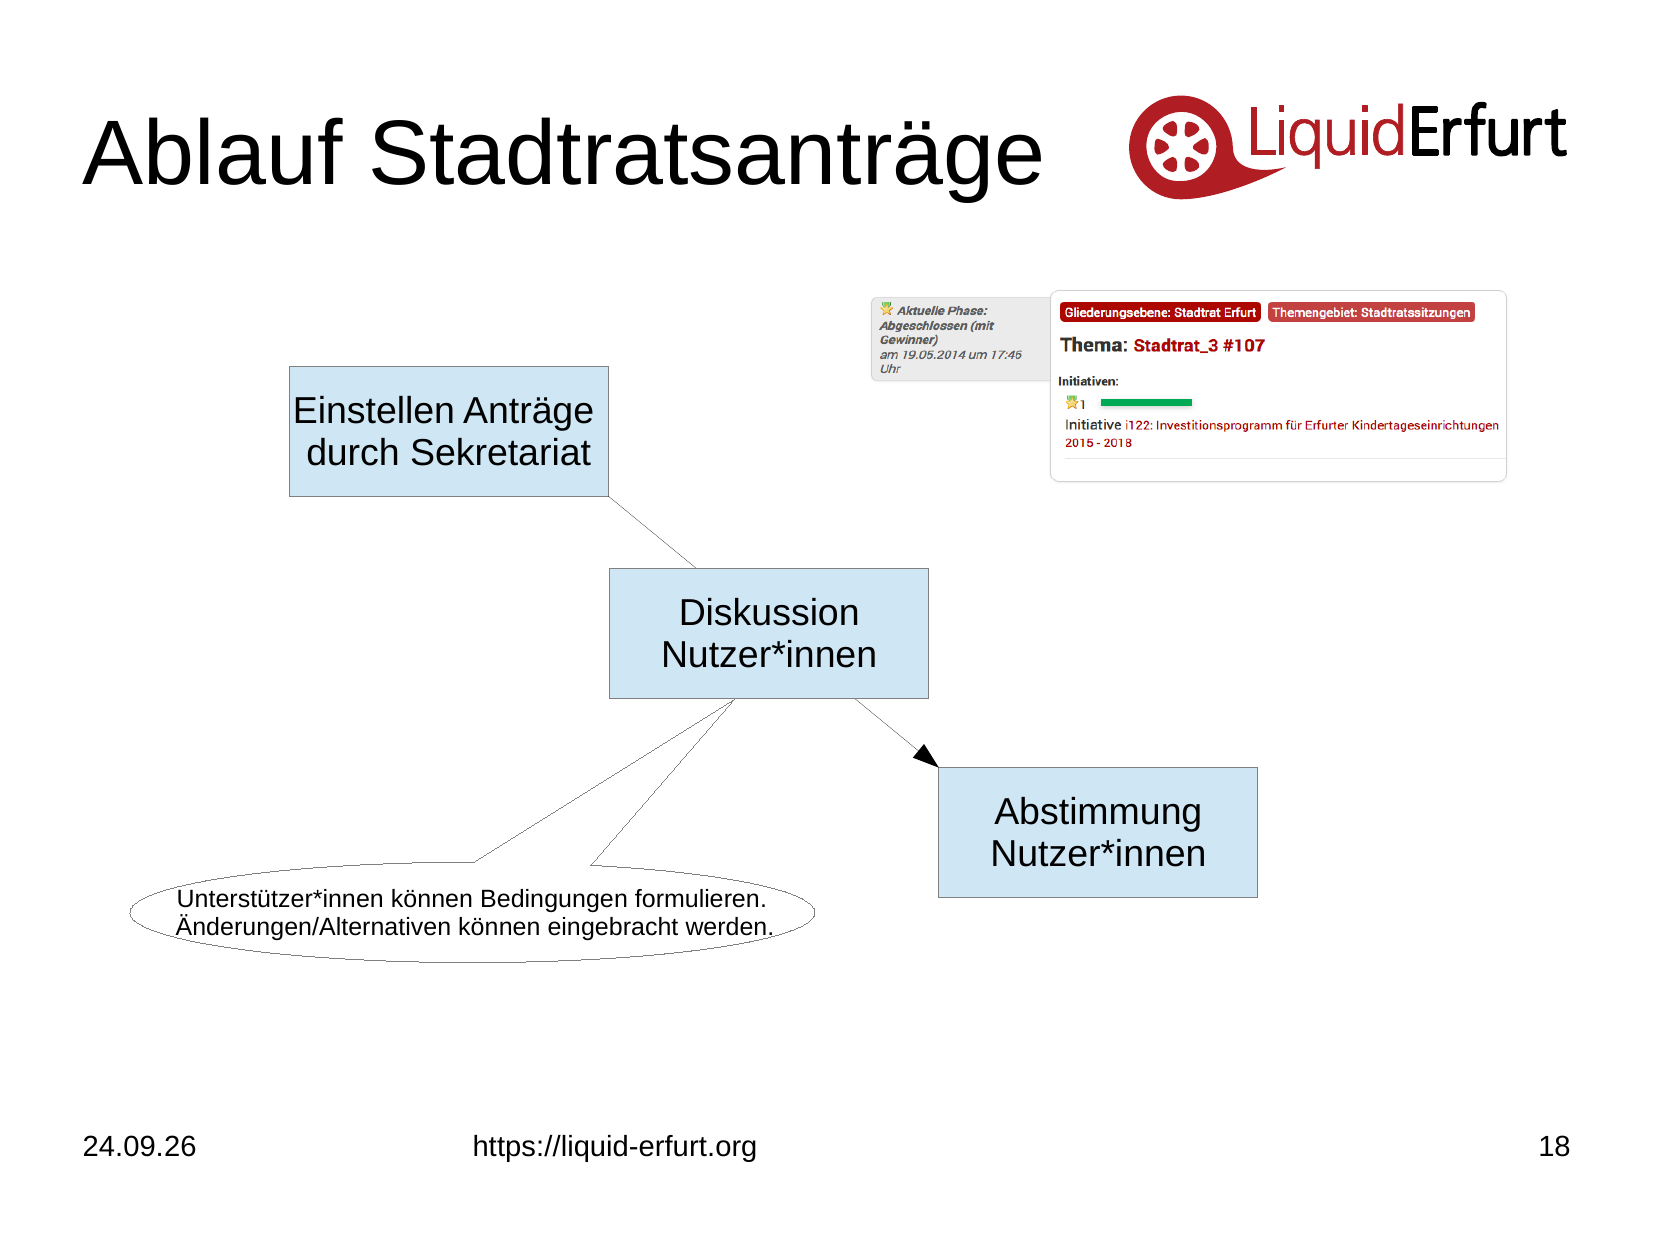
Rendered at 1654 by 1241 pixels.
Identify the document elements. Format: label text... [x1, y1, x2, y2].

text_box Unterstützer*innen können Bedingungen formulieren. Änderungen/Alternativen können eingebracht werden. [129, 699, 815, 963]
text_box Einstellen Anträge durch Sekretariat [289, 366, 609, 497]
text_box Diskussion Nutzer*innen [609, 568, 929, 699]
title Ablauf Stadtratsanträge [82, 49, 1571, 257]
text_box Abstimmung Nutzer*innen [938, 767, 1258, 898]
picture [848, 283, 1524, 493]
